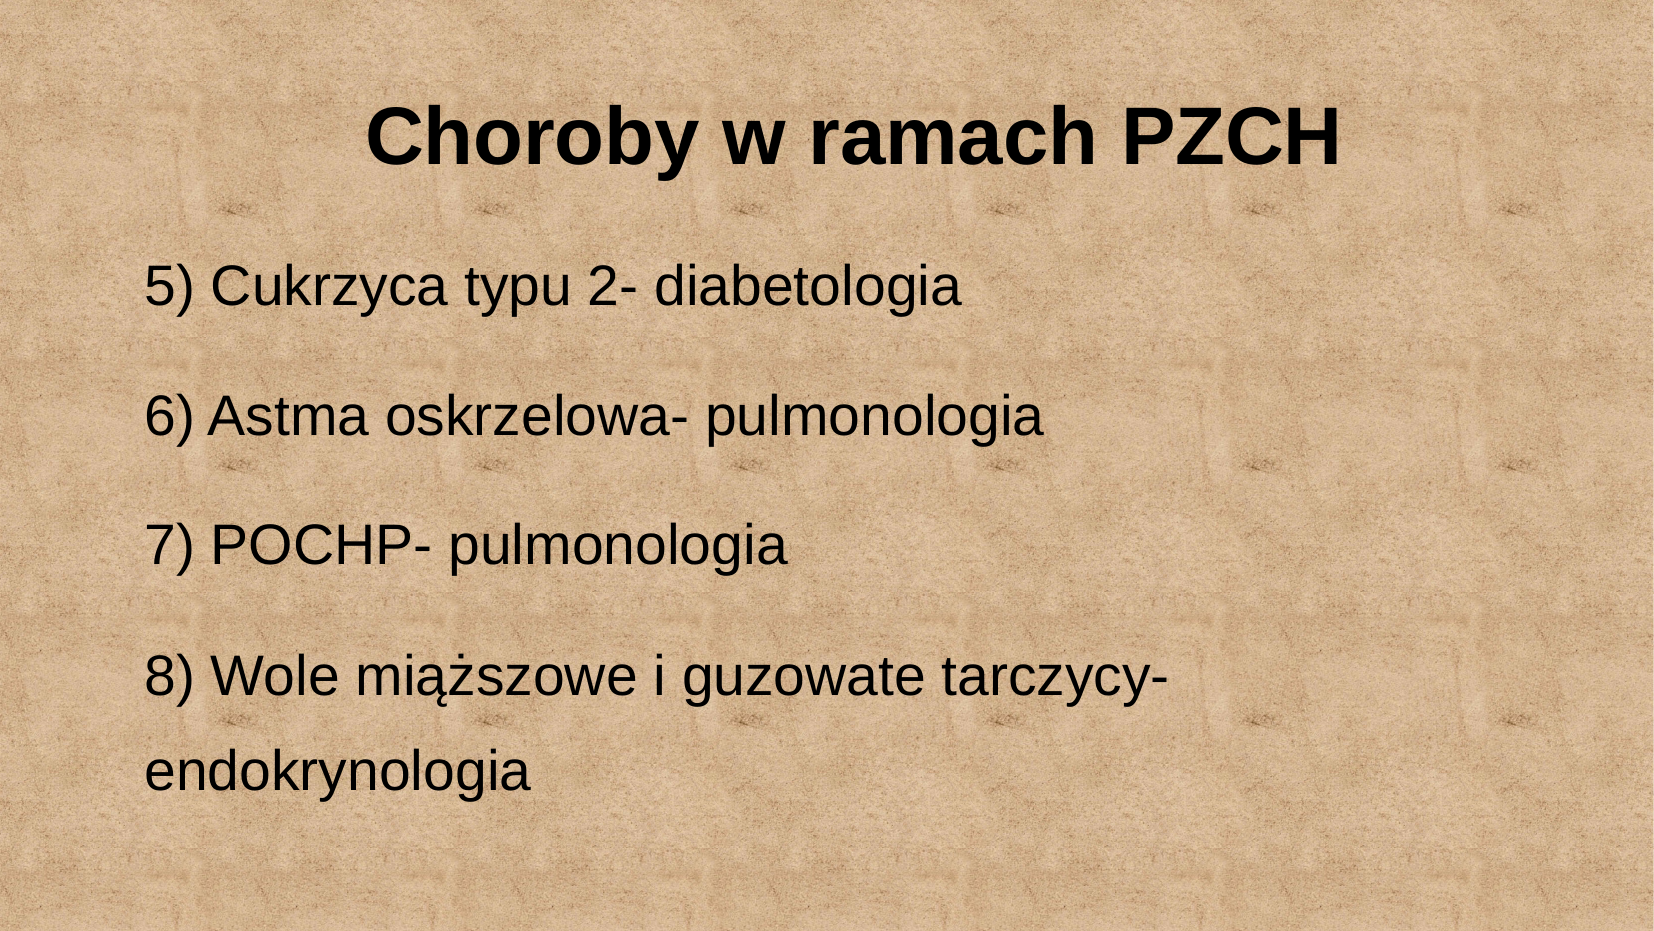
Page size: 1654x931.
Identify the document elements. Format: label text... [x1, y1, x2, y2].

list Choroby w ramach PZCH 5) Cukrzyca typu 2- diabetologia 6) Astma oskrzelowa- pulmonologia 7) POCHP- pulmonologia 8) Wole miąższowe i guzowate tarczycy- endokrynologia [75, 45, 1564, 811]
picture [0, 0, 1654, 931]
